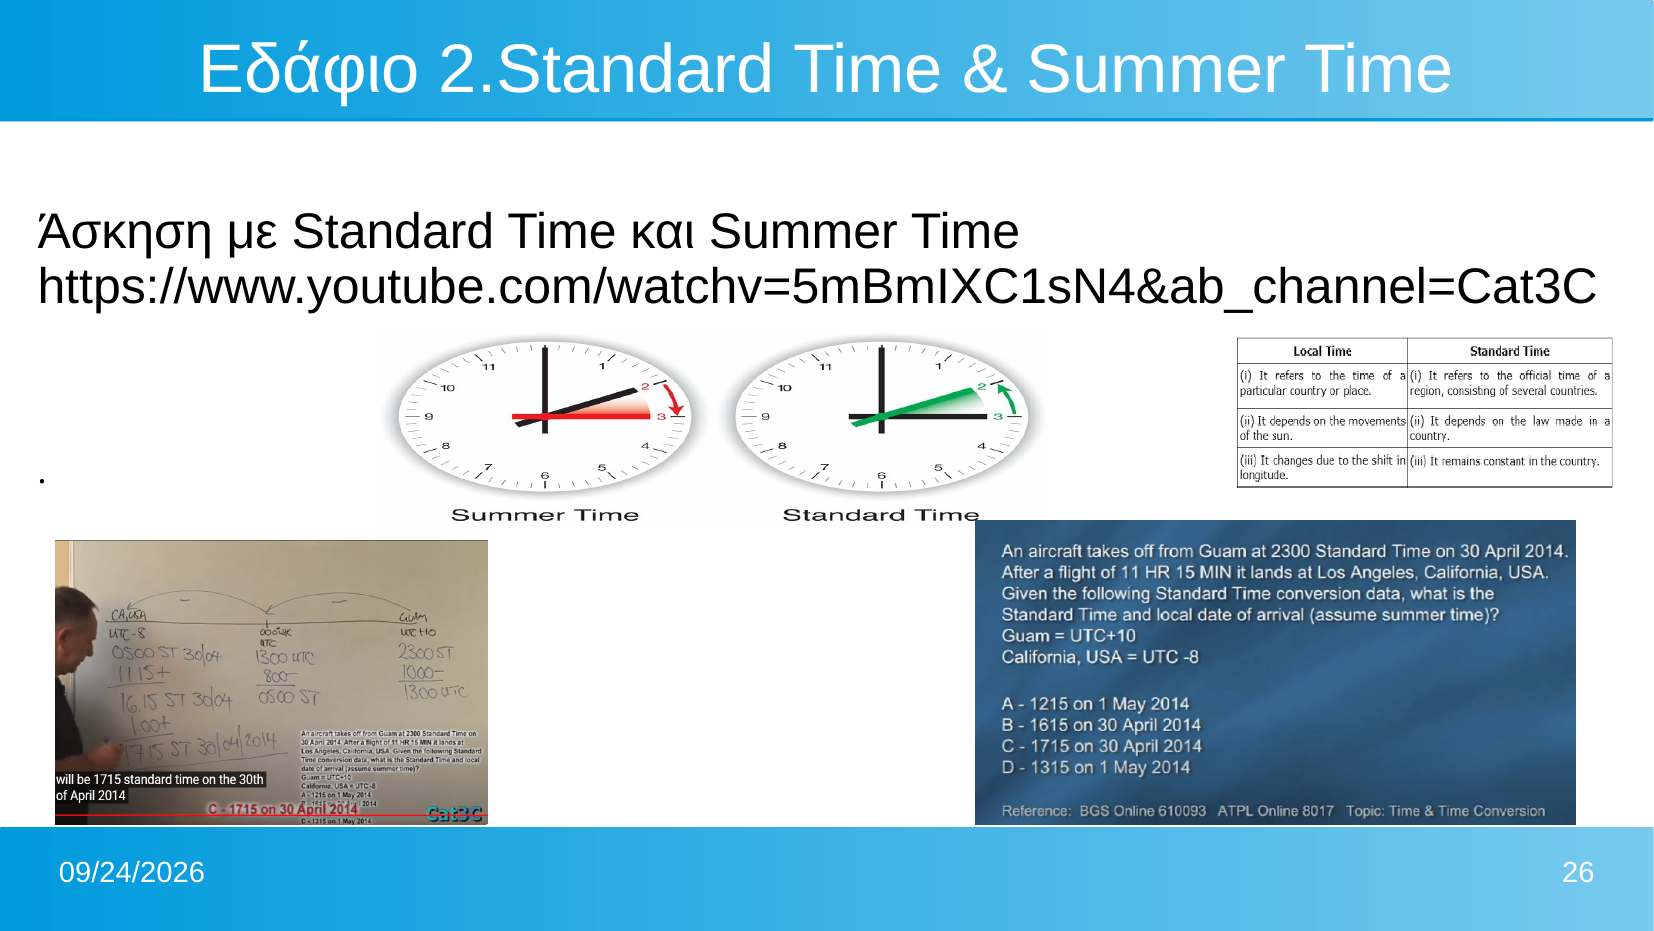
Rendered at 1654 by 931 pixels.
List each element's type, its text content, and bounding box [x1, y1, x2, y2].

picture [55, 540, 488, 826]
list Άσκηση με Standard Time και Summer Time https://www.youtube.com/watchv=5mBmIXC1sN4&ab_channel=Cat3C . [37, 112, 1613, 413]
picture [1237, 337, 1613, 488]
title Εδάφιο 2.Standard Time & Summer Time [59, 29, 1595, 108]
picture [375, 327, 1576, 826]
